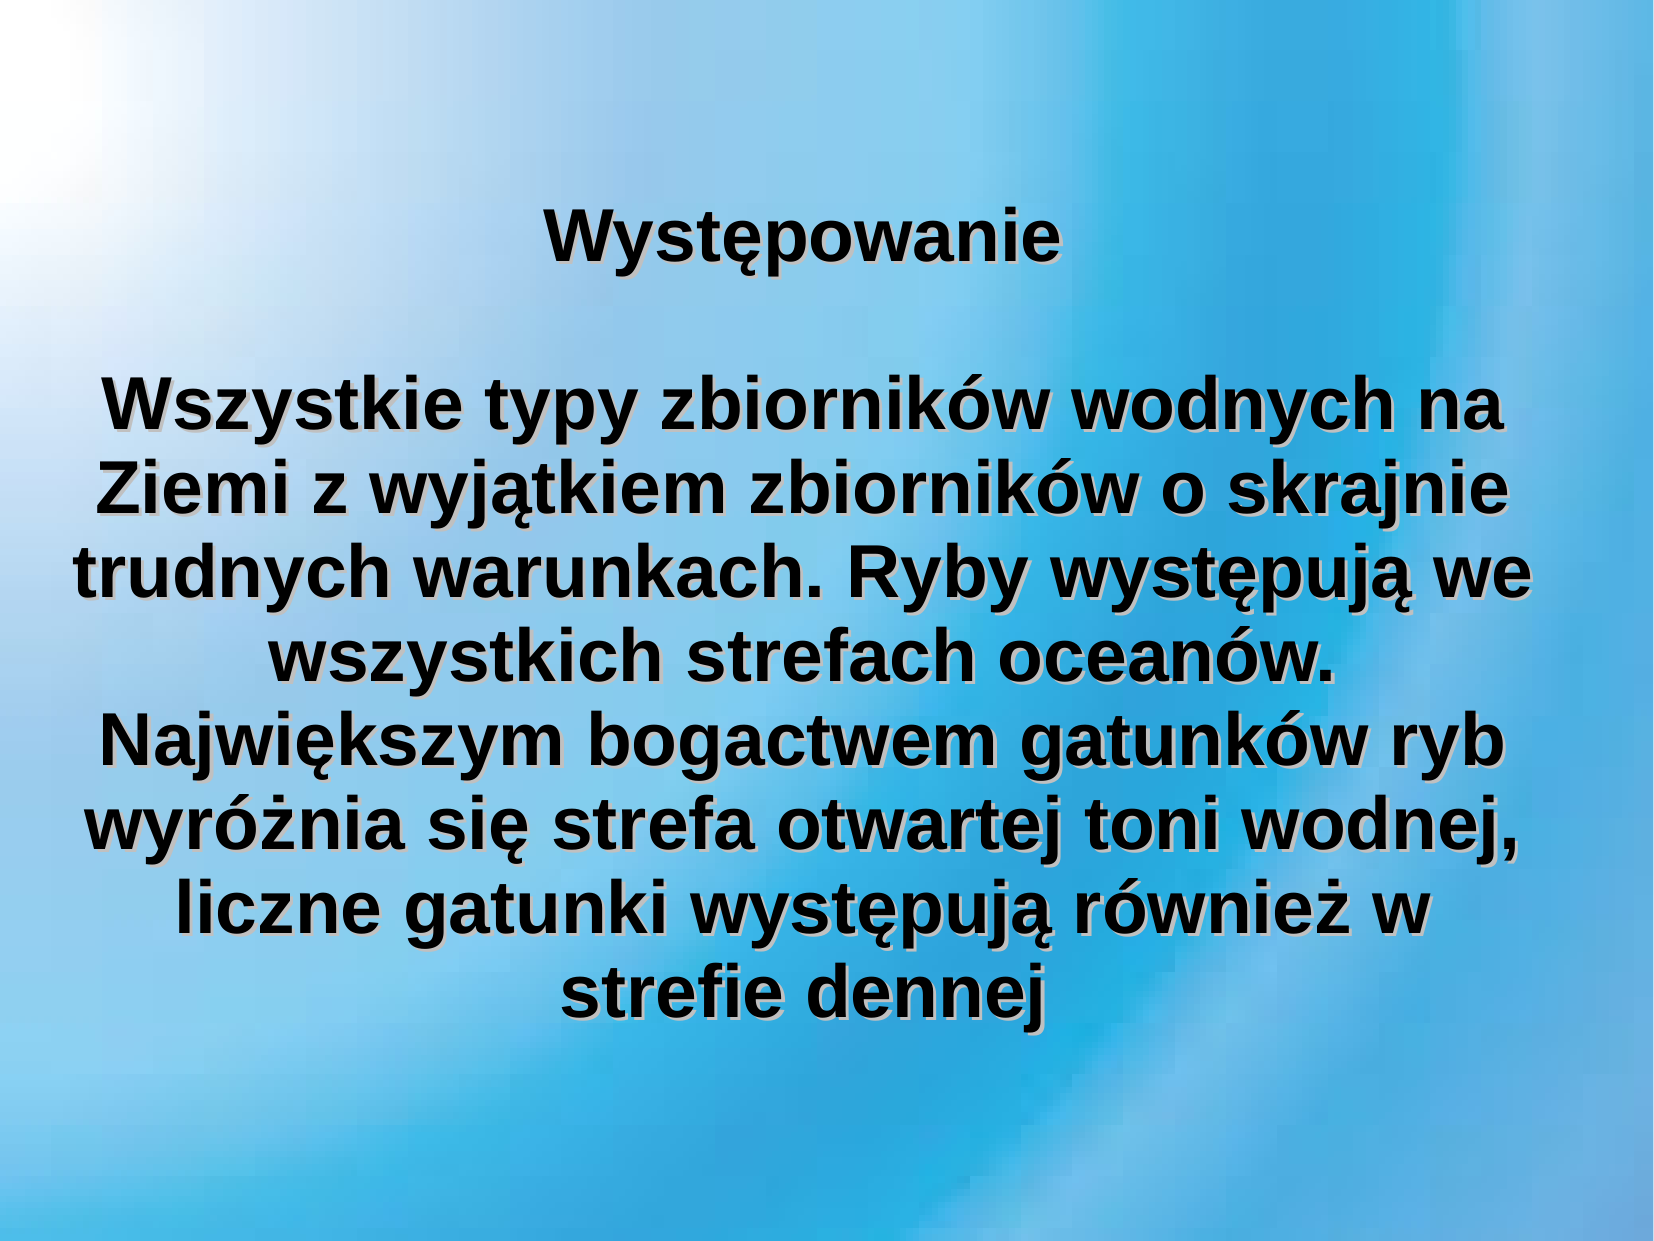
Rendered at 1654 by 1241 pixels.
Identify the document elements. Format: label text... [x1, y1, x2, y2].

title Występowanie Wszystkie typy zbiorników wodnych na Ziemi z wyjątkiem zbiorników o skrajnie trudnych warunkach. Ryby występują we wszystkich strefach oceanów. Największym bogactwem gatunków ryb wyróżnia się strefa otwartej toni wodnej, liczne gatunki występują również w strefie dennej [59, 193, 1548, 1034]
picture [0, 0, 1654, 1241]
